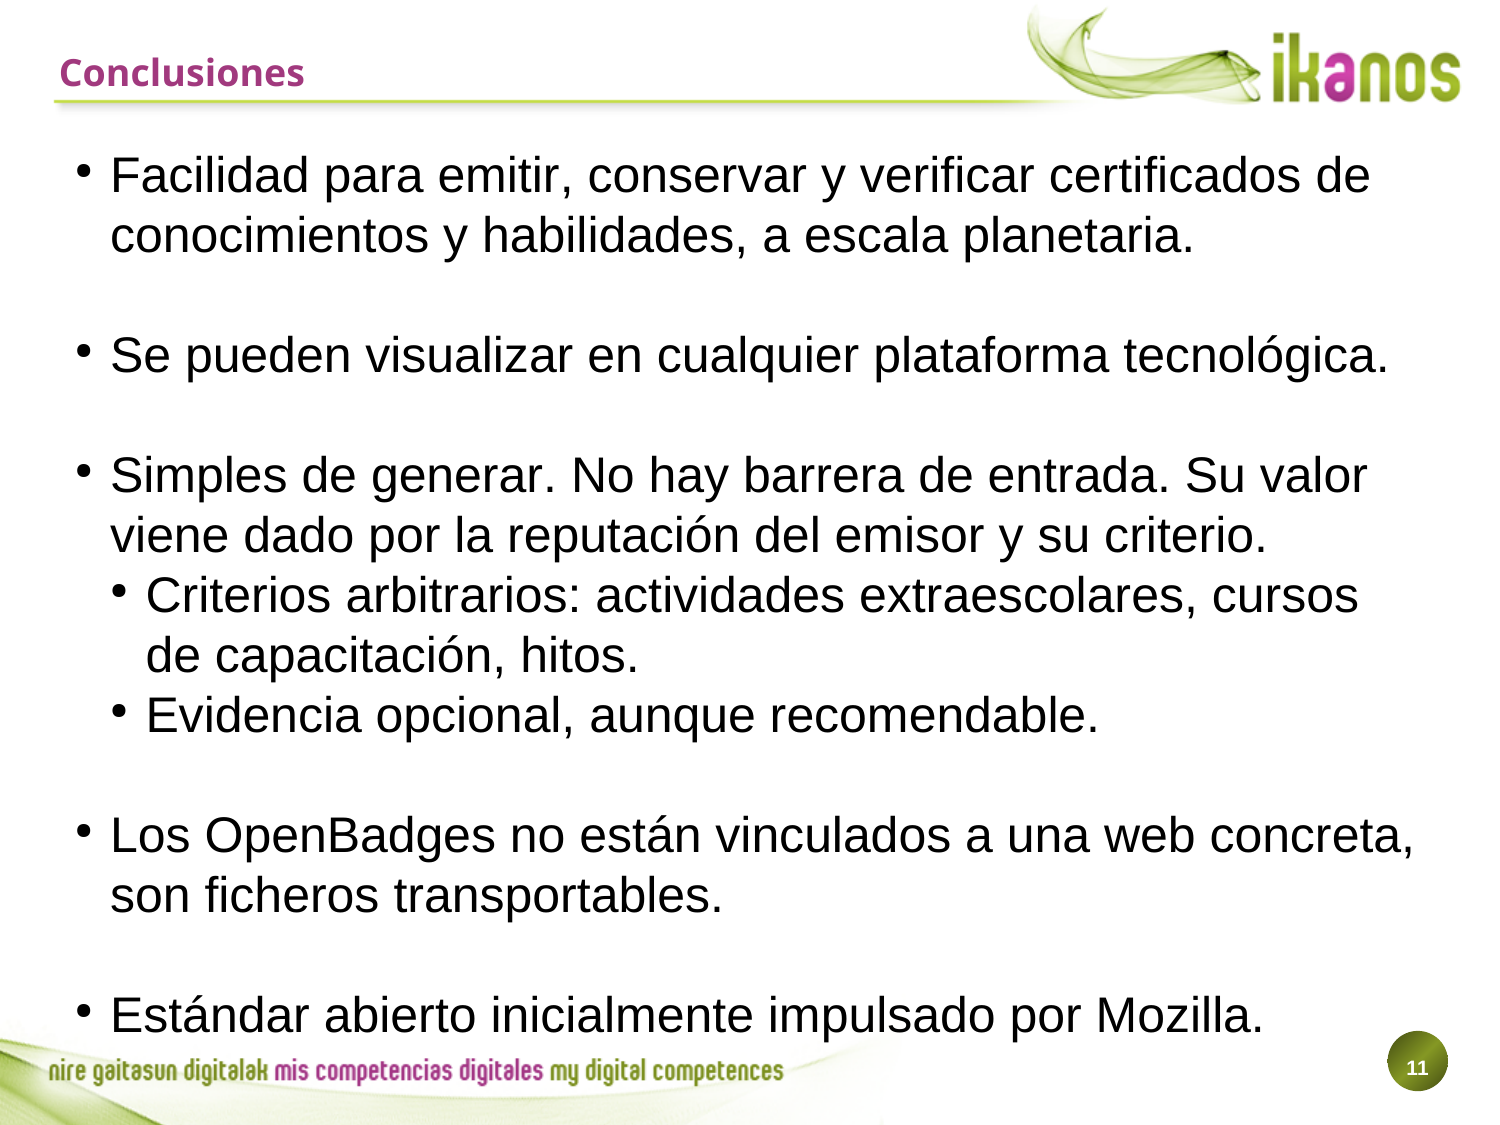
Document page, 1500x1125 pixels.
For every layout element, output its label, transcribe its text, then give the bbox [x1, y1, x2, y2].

text_box Facilidad para emitir, conservar y verificar certificados de conocimientos y habilidades, a escala planetaria. Se pueden visualizar en cualquier plataforma tecnológica. Simples de generar. No hay barrera de entrada. Su valor viene dado por la reputación del emisor y su criterio. Criterios arbitrarios: actividades extraescolares, cursos de capacitación, hitos. Evidencia opcional, aunque recomendable. Los OpenBadges no están vinculados a una web concreta, son ficheros transportables. Estándar abierto inicialmente impulsado por Mozilla. [60, 135, 1441, 1110]
picture [0, 0, 1500, 1125]
text_box Conclusiones [43, 41, 1010, 103]
